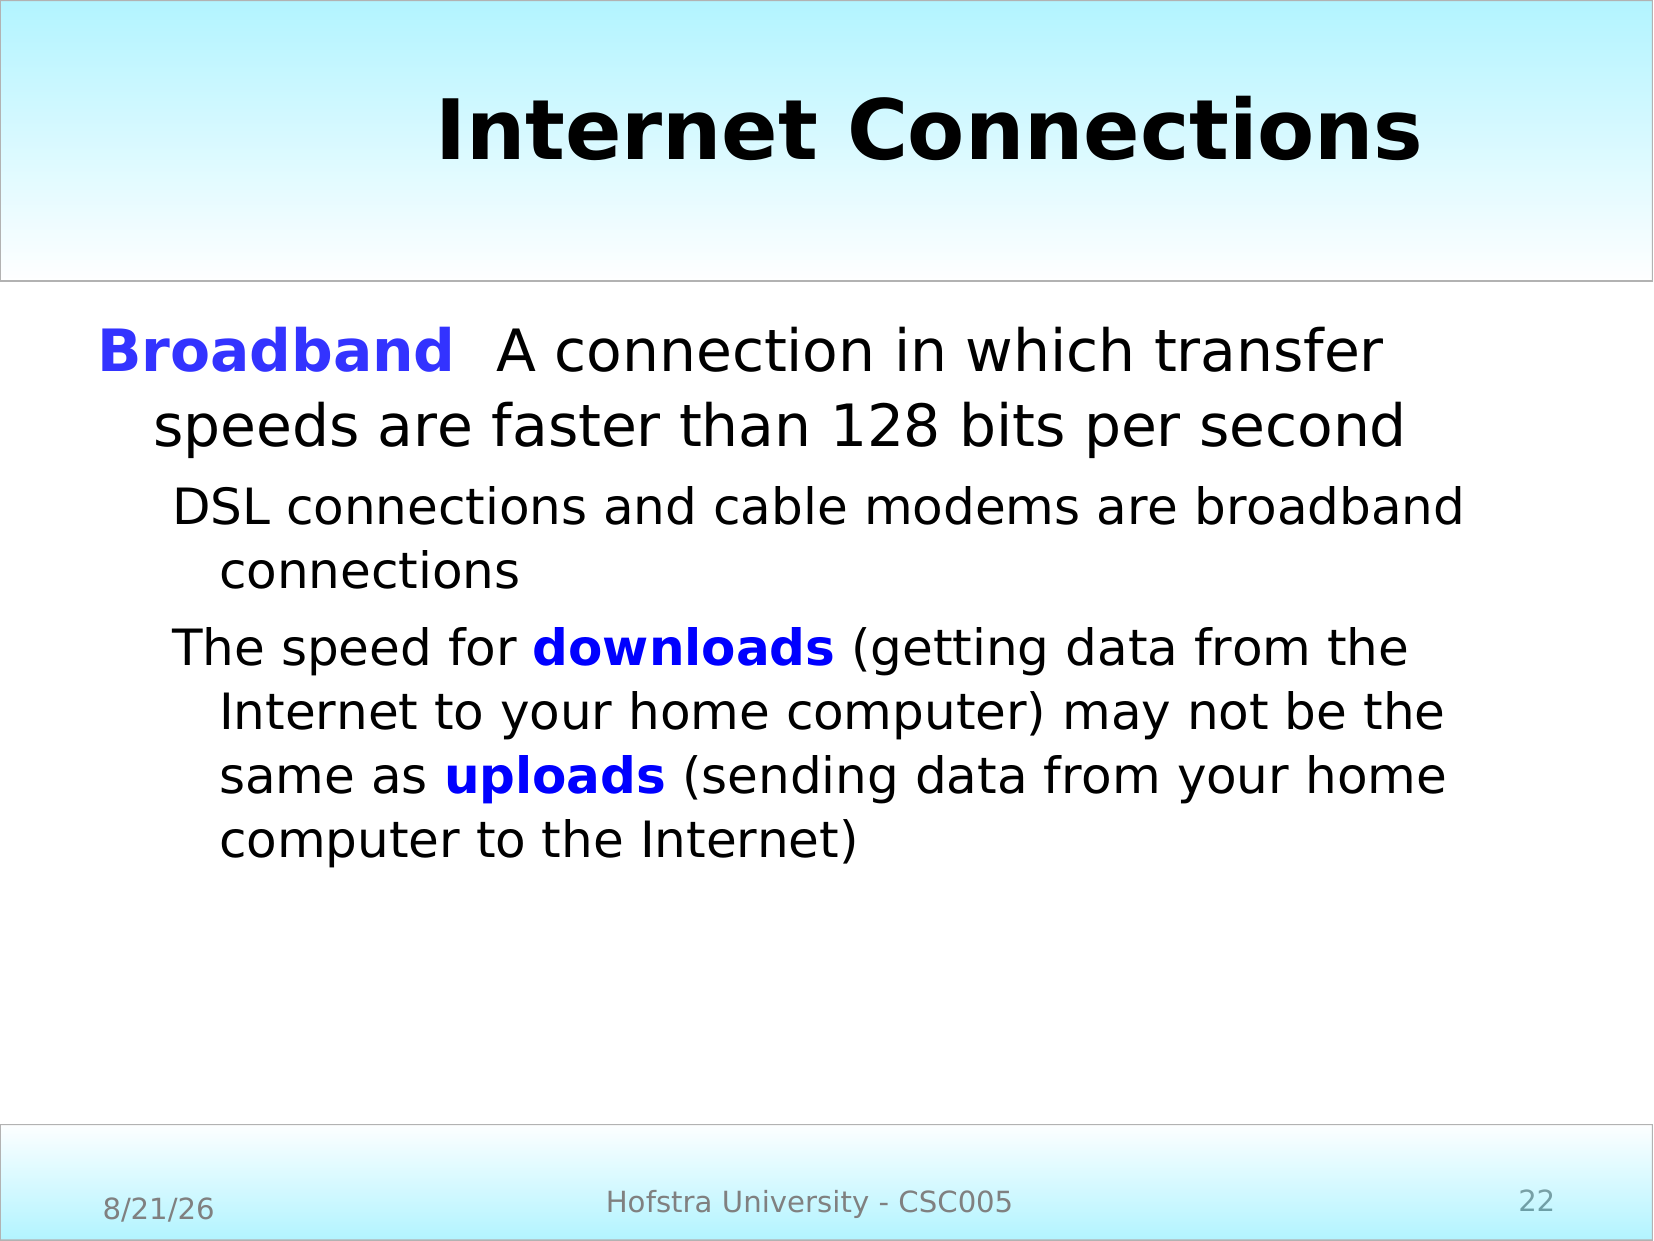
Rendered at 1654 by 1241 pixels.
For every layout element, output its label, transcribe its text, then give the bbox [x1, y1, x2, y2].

title Internet Connections [247, 27, 1612, 235]
list Broadband A connection in which transfer speeds are faster than 128 bits per second DSL connections and cable modems are broadband connections The speed for downloads (getting data from the Internet to your home computer) may not be the same as uploads (sending data from your home computer to the Internet) [82, 303, 1571, 1131]
